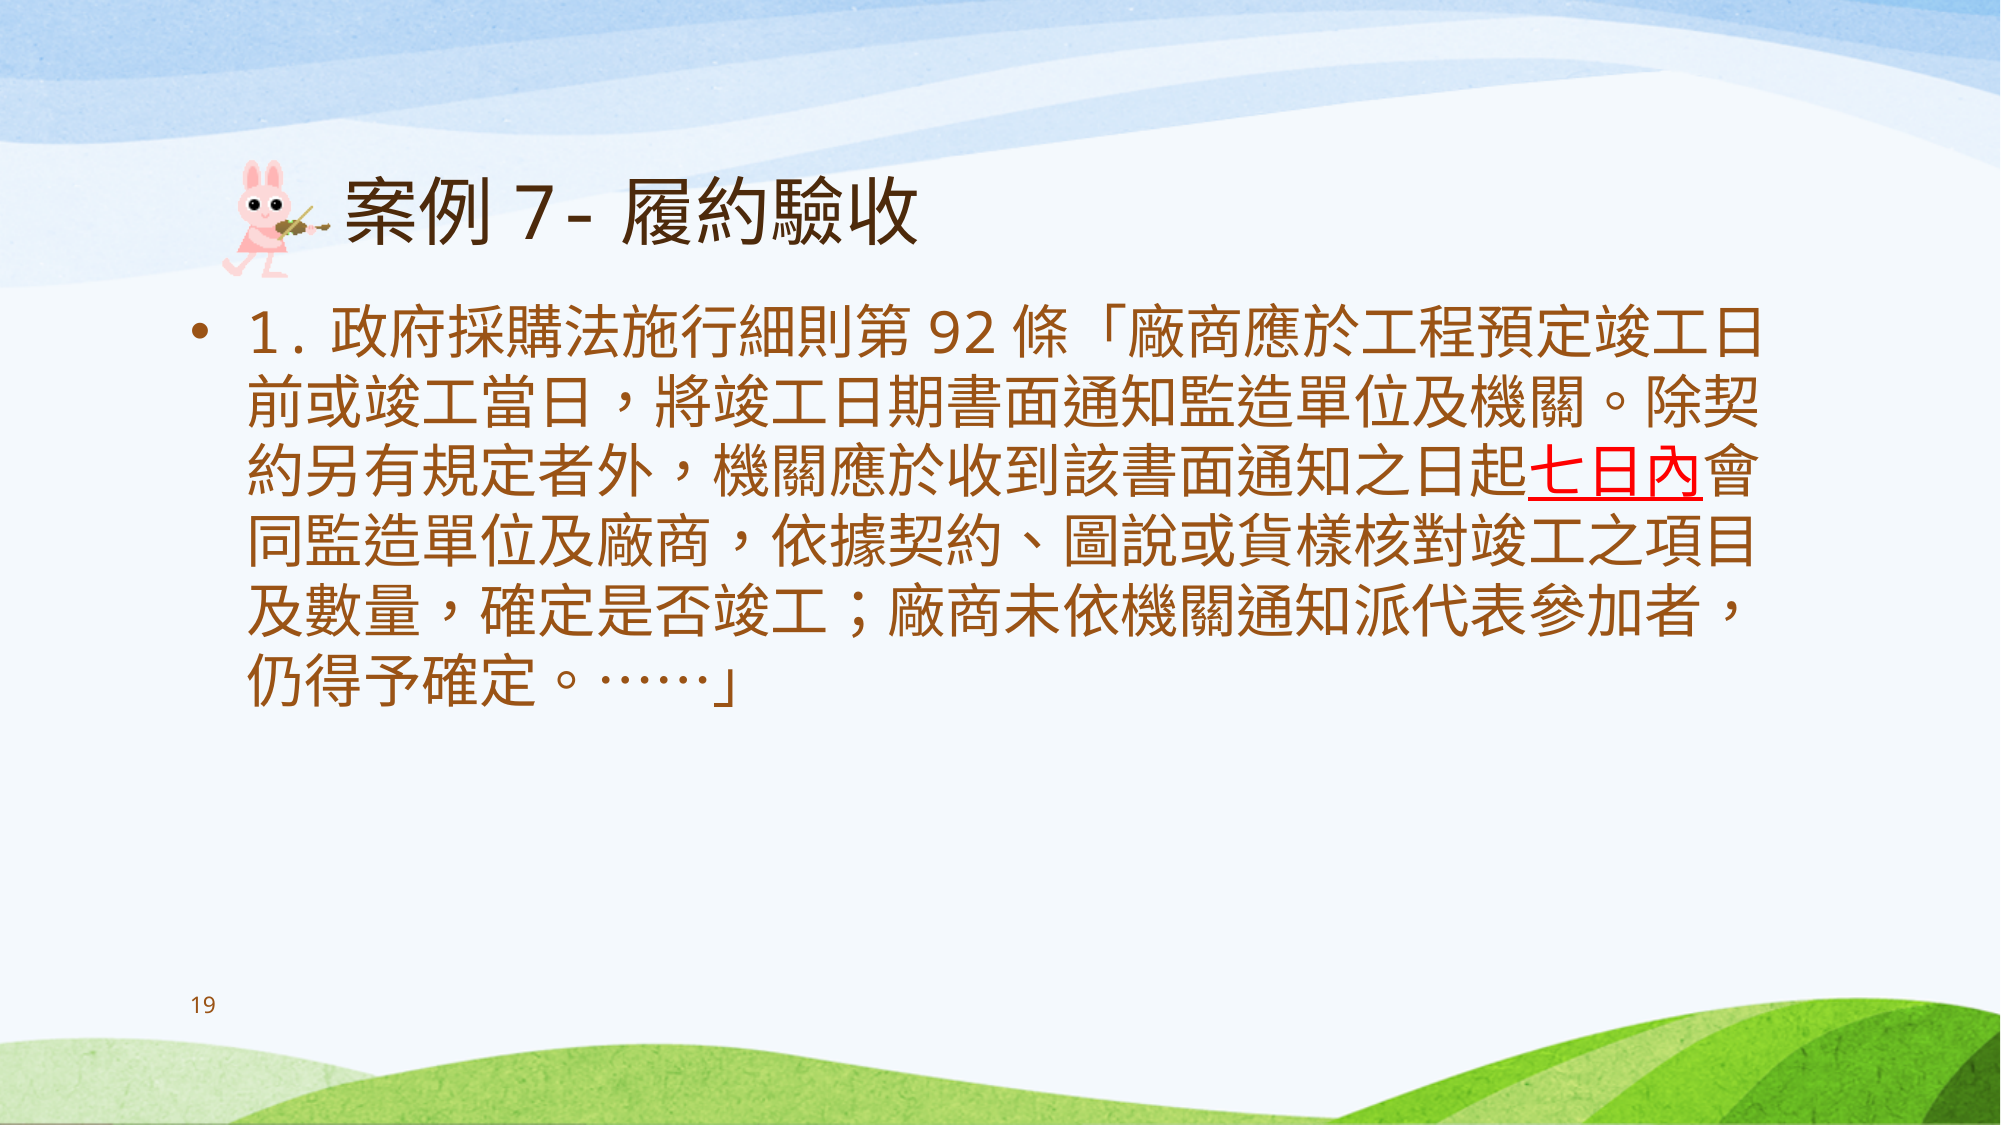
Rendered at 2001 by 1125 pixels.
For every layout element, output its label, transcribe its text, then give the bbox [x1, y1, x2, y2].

slide_number <編號> [174, 987, 300, 1025]
picture [0, 0, 2001, 1125]
title 案例7-履約驗收 [161, 63, 1812, 264]
list 1.政府採購法施行細則第92條「廠商應於工程預定竣工日前或竣工當日，將竣工日期書面通知監造單位及機關。除契約另有規定者外，機關應於收到該書面通知之日起七日內會同監造單位及廠商，依據契約、圖說或貨樣核對竣工之項目及數量，確定是否竣工；廠商未依機關通知派代表參加者，仍得予確定。……」 [174, 287, 1825, 982]
